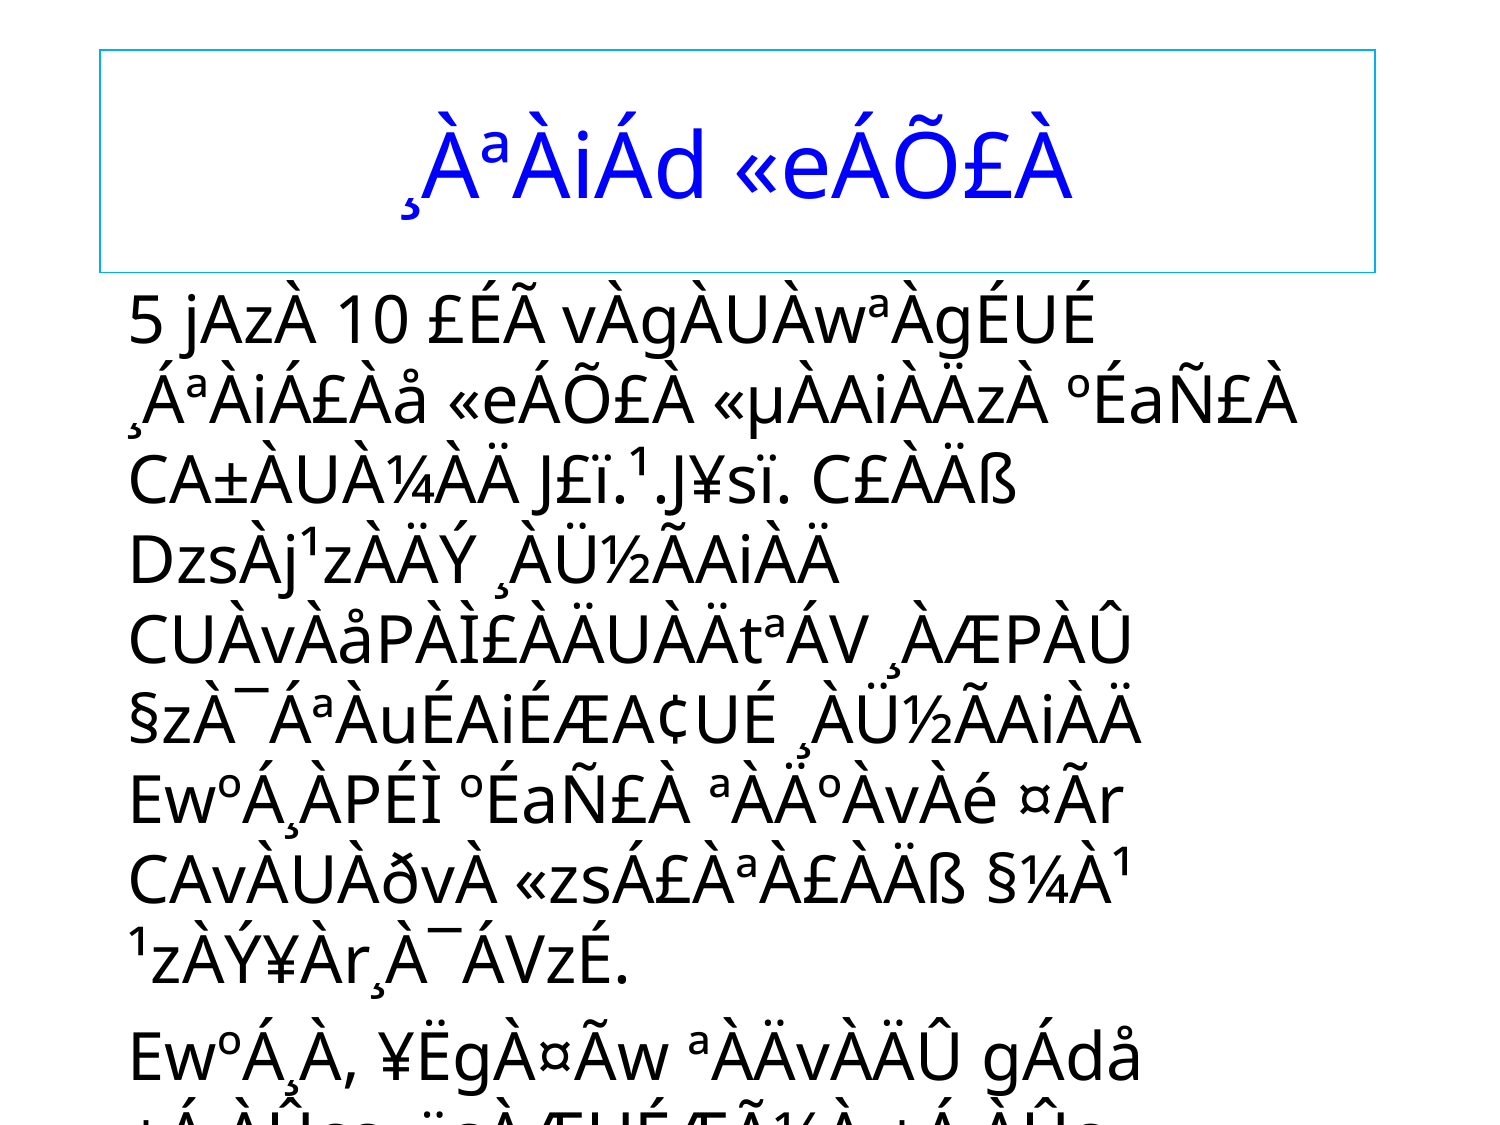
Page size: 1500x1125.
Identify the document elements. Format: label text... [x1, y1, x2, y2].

title ¸ÀªÀiÁd «eÁÕ£À [99, 50, 1375, 273]
text_box 5 jAzÀ 10 £ÉÃ vÀgÀUÀwªÀgÉUÉ ¸ÁªÀiÁ£Àå «eÁÕ£À «µÀAiÀÄzÀ ºÉaÑ£À CA±ÀUÀ¼ÀÄ J£ï.¹.J¥sï. C£ÀÄß DzsÀj¹zÀÄÝ ¸ÀÜ½ÃAiÀÄ CUÀvÀåPÀÌ£ÀÄUÀÄtªÁV ¸ÀÆPÀÛ §zÀ¯ÁªÀuÉAiÉÆA¢UÉ ¸ÀÜ½ÃAiÀÄ EwºÁ¸ÀPÉÌ ºÉaÑ£À ªÀÄºÀvÀé ¤Ãr CAvÀUÀðvÀ «zsÁ£ÀªÀ£ÀÄß §¼À¹ ¹zÀÝ¥Àr¸À¯ÁVzÉ. EwºÁ¸À, ¥ËgÀ¤Ãw ªÀÄvÀÄÛ gÁdå ±Á¸ÀÛçç, ¨sÀÆUÉÆÃ¼À ±Á¸ÀÛç , (5 jAzÀ 10) ªÁtÂdå ±Á¸ÀÛç, CxÀð±Á¸ÀÛç ªÀÄvÀÄÛ ¸ÀªÀiÁd±Á¸ÀÛç (8 jAzÀ 10) [112, 269, 1391, 984]
